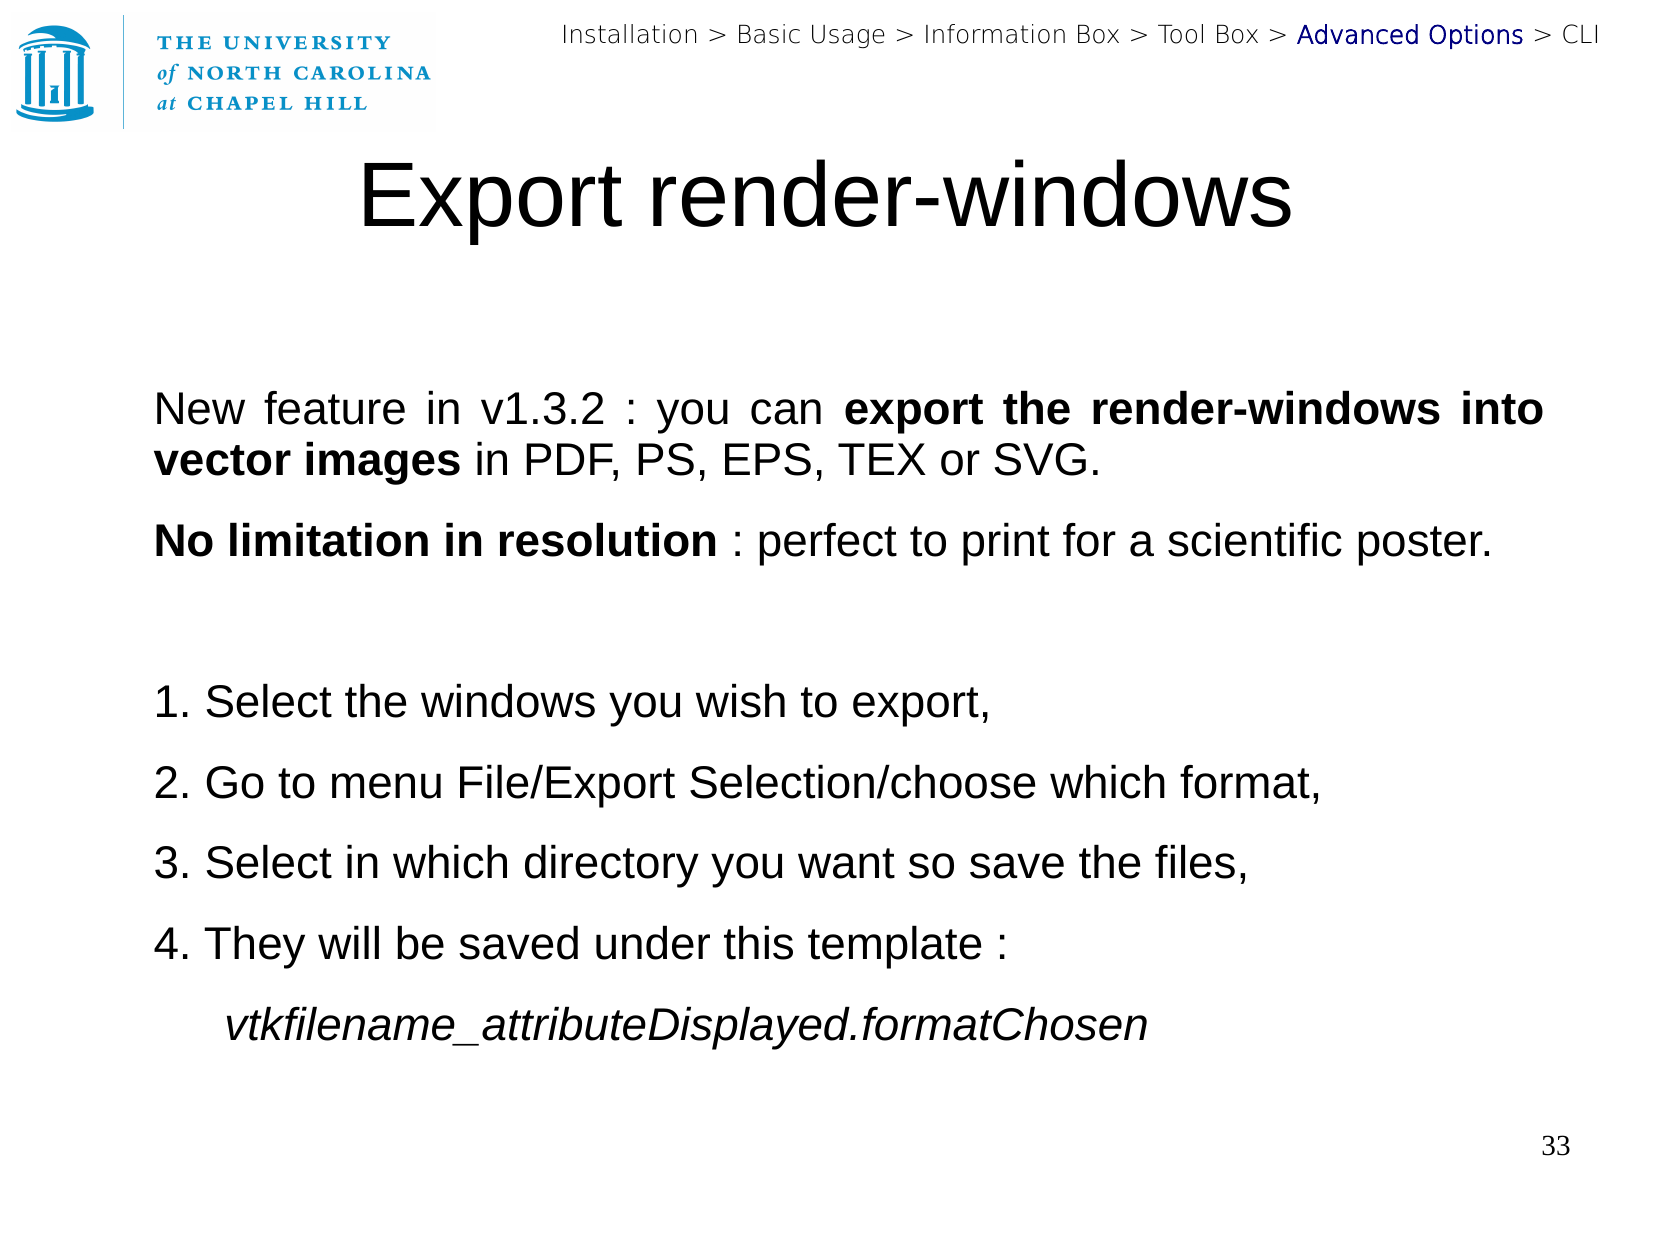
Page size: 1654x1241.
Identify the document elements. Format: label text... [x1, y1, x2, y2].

list New feature in v1.3.2 : you can export the render-windows into vector images in PDF, PS, EPS, TEX or SVG. No limitation in resolution : perfect to print for a scientific poster. 1. Select the windows you wish to export, 2. Go to menu File/Export Selection/choose which format, 3. Select in which directory you want so save the files, 4. They will be saved under this template : vtkfilename_attributeDisplayed.formatChosen [82, 302, 1546, 1121]
text_box Installation > Basic Usage > Information Box > Tool Box > Advanced Options > CLI [546, 12, 1654, 57]
title Export render-windows [82, 90, 1571, 298]
picture [11, 12, 436, 132]
